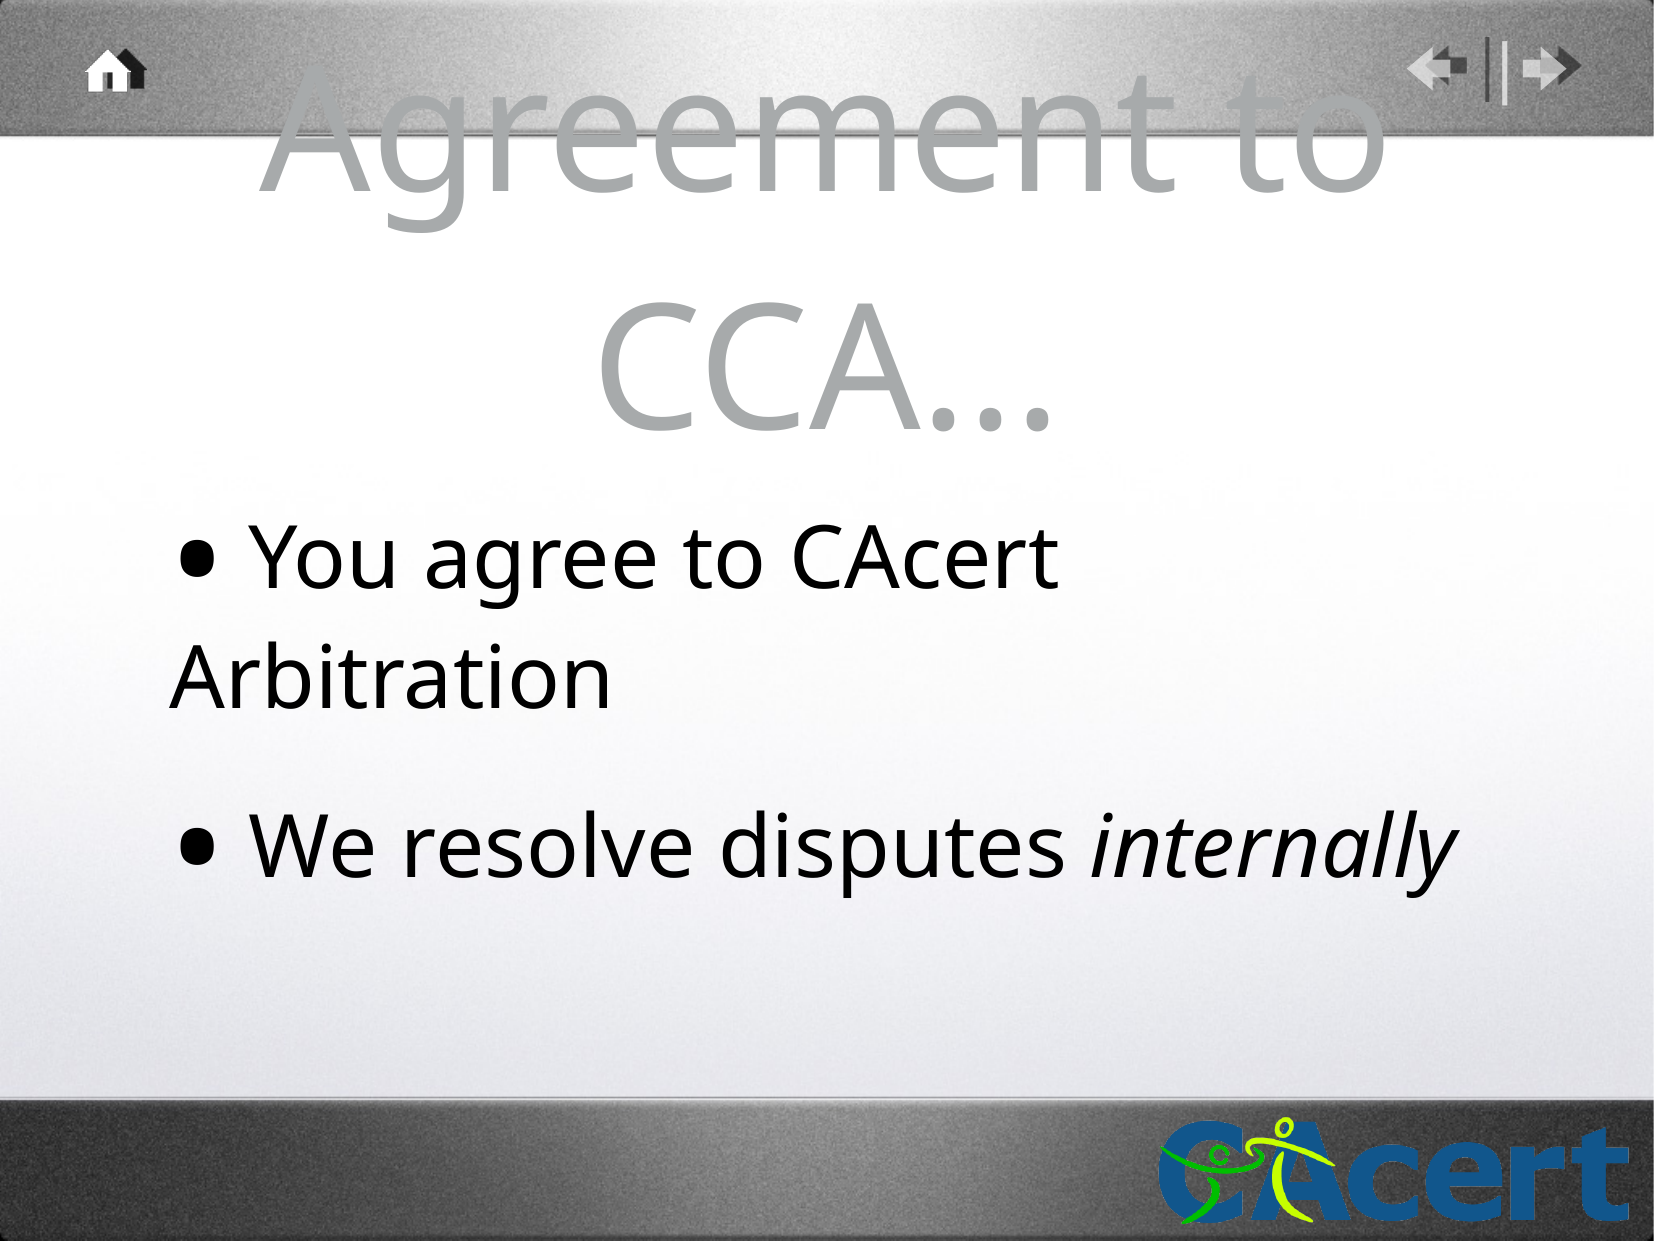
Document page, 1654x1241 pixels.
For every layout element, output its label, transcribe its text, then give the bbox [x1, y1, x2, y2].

picture [0, 0, 1654, 1241]
list You agree to CAcert Arbitration We resolve disputes internally [161, 335, 1493, 1063]
title Agreement to CCA... [161, 33, 1493, 335]
